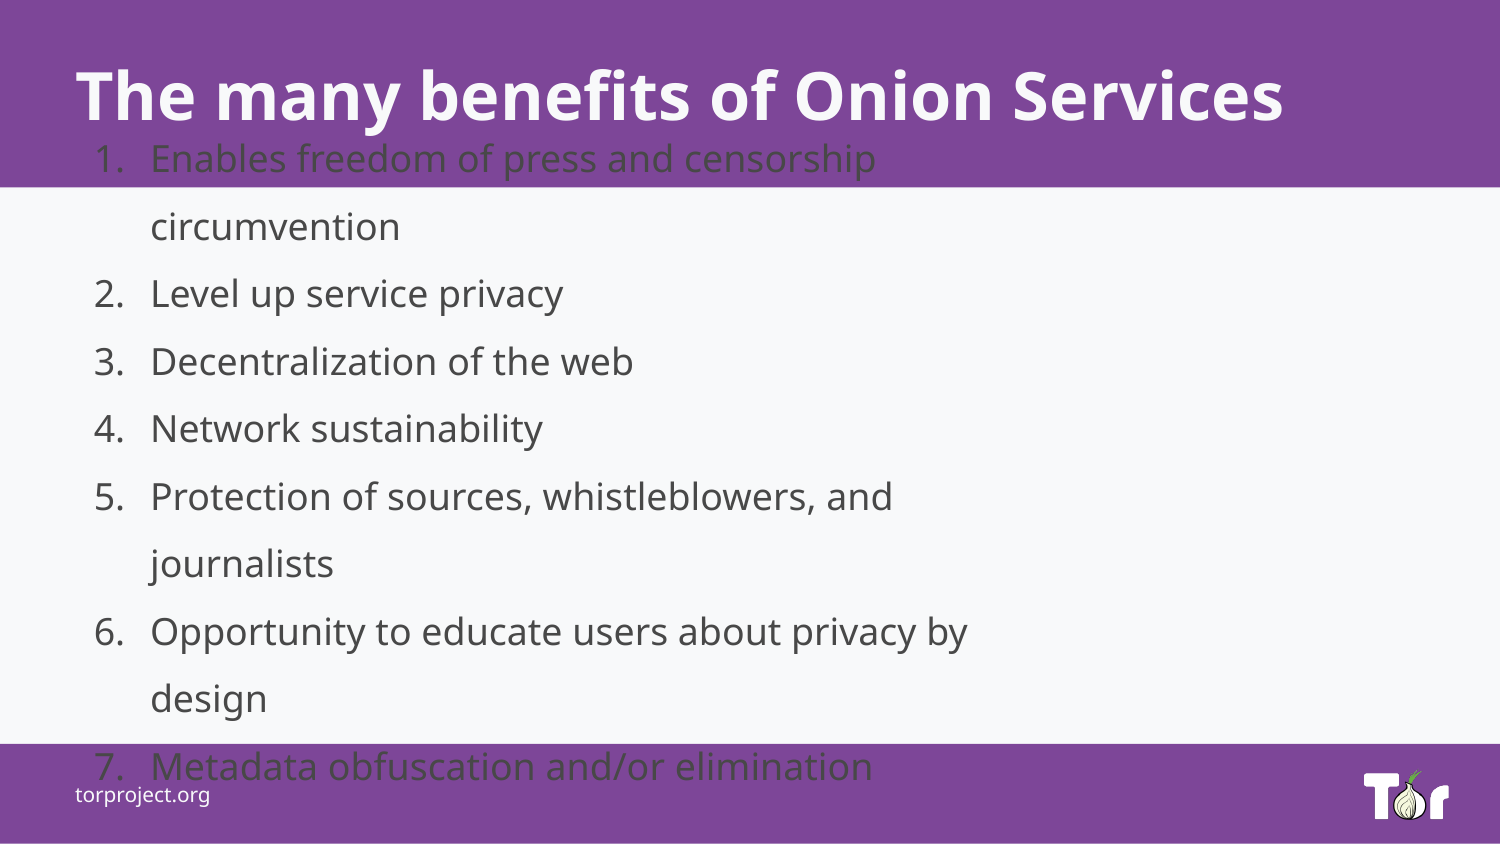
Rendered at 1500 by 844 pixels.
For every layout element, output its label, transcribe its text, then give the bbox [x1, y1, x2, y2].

picture [1364, 768, 1449, 820]
title The many benefits of Onion Services [75, 46, 1436, 141]
list Enables freedom of press and censorship circumvention Level up service privacy Decentralization of the web Network sustainability Protection of sources, whistleblowers, and journalists Opportunity to educate users about privacy by design Metadata obfuscation and/or elimination [75, 187, 1077, 713]
